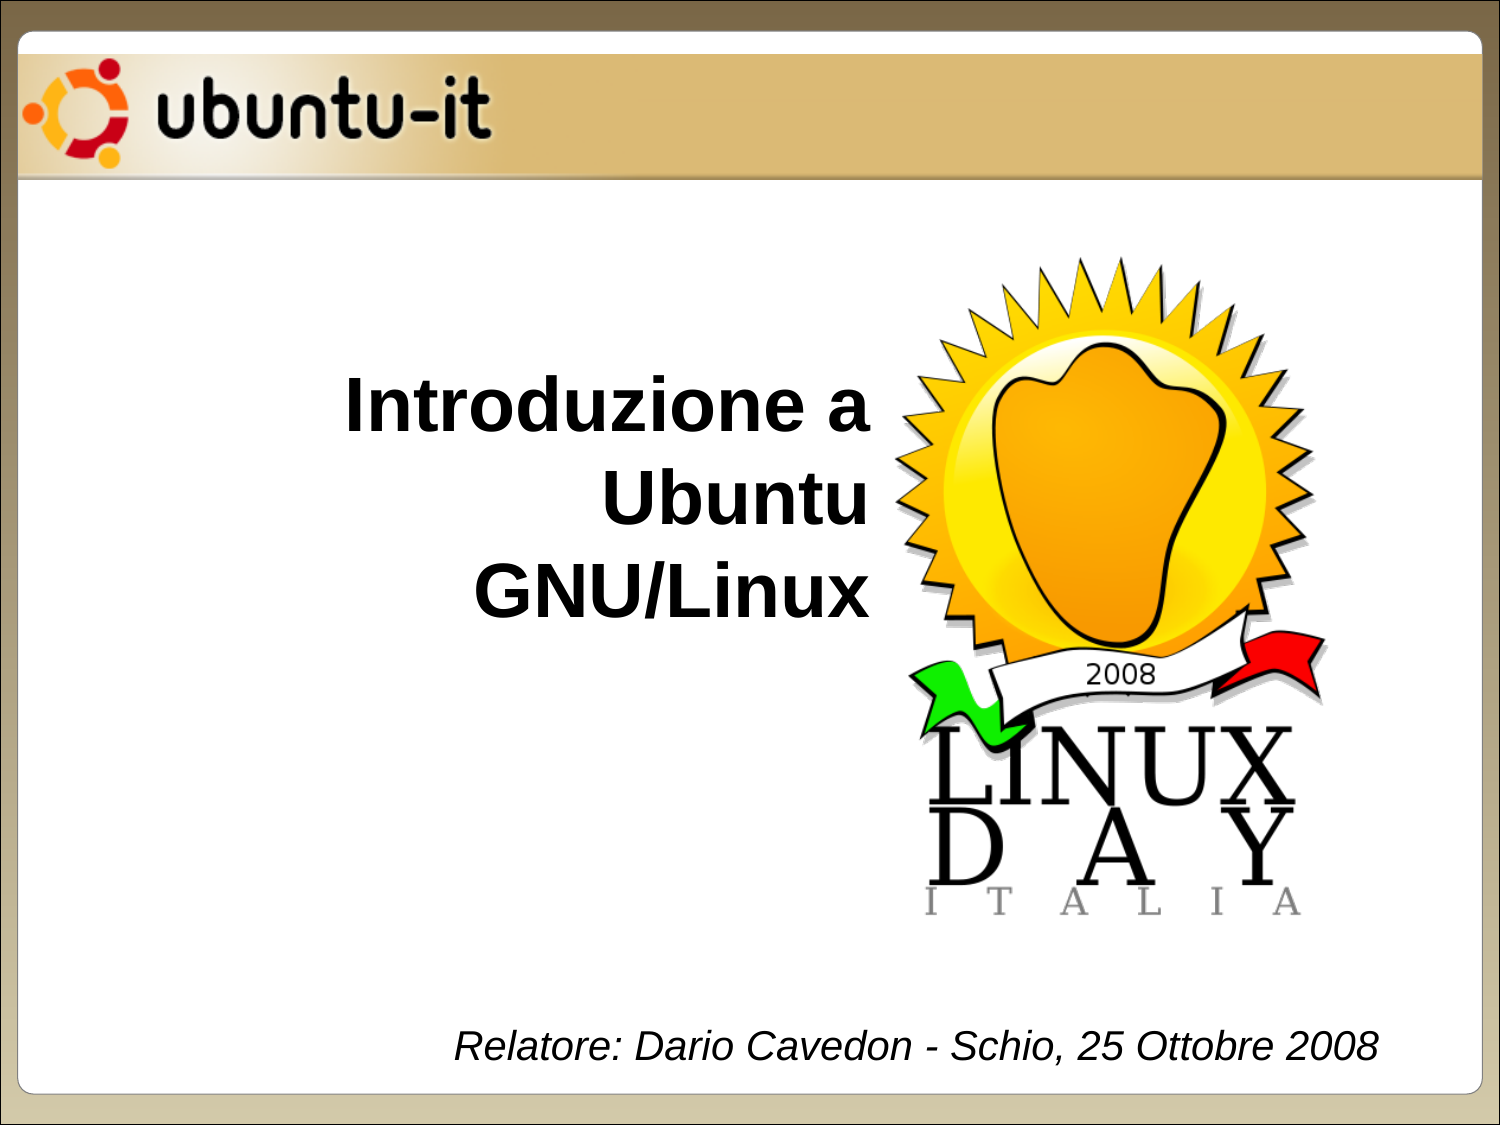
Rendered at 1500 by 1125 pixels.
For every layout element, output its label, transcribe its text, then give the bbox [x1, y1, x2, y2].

subtitle Relatore: Dario Cavedon - Schio, 25 Ottobre 2008 [289, 1011, 1470, 1081]
picture [18, 54, 1483, 180]
title Introduzione a Ubuntu GNU/Linux [324, 329, 886, 659]
picture [894, 256, 1329, 916]
